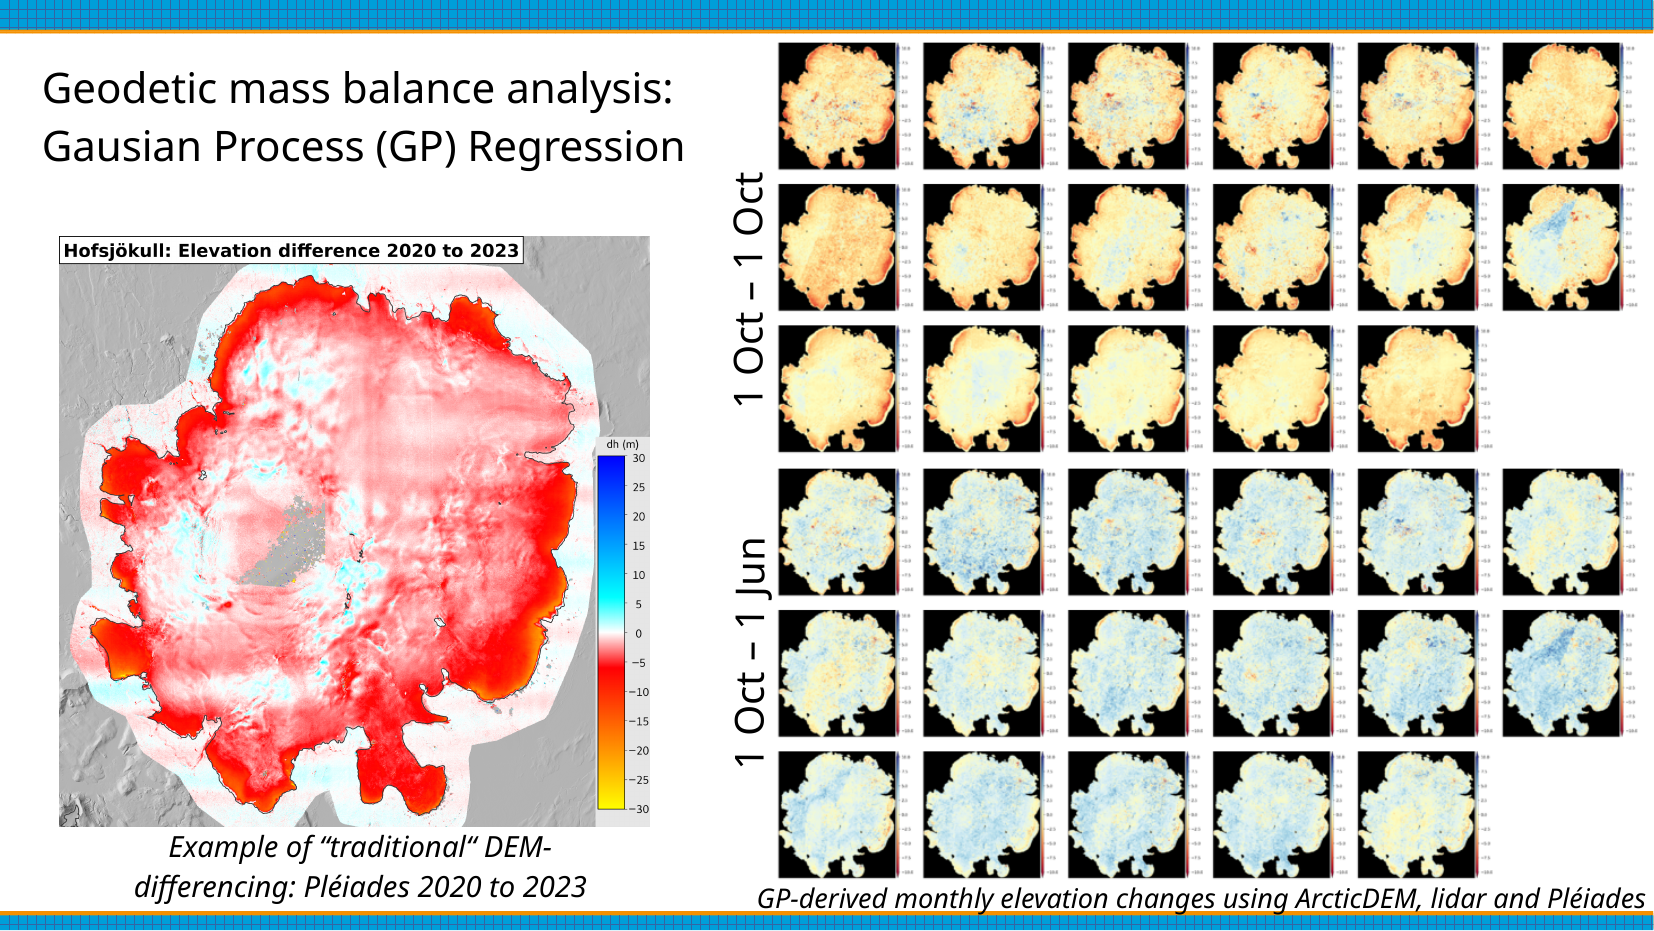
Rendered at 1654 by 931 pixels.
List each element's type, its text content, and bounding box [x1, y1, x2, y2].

list 1 Oct – 1 Oct [719, 171, 779, 467]
list Geodetic mass balance analysis: Gausian Process (GP) Regression [0, 59, 738, 207]
picture [59, 236, 650, 827]
picture [773, 462, 1642, 879]
list 1 Oct – 1 Jun [720, 531, 782, 827]
list GP-derived monthly elevation changes using ArcticDEM, lidar and Pléiades [637, 879, 1654, 925]
list Example of “traditional“ DEM-differencing: Pléiades 2020 to 2023 [59, 826, 591, 916]
picture [773, 36, 1642, 460]
